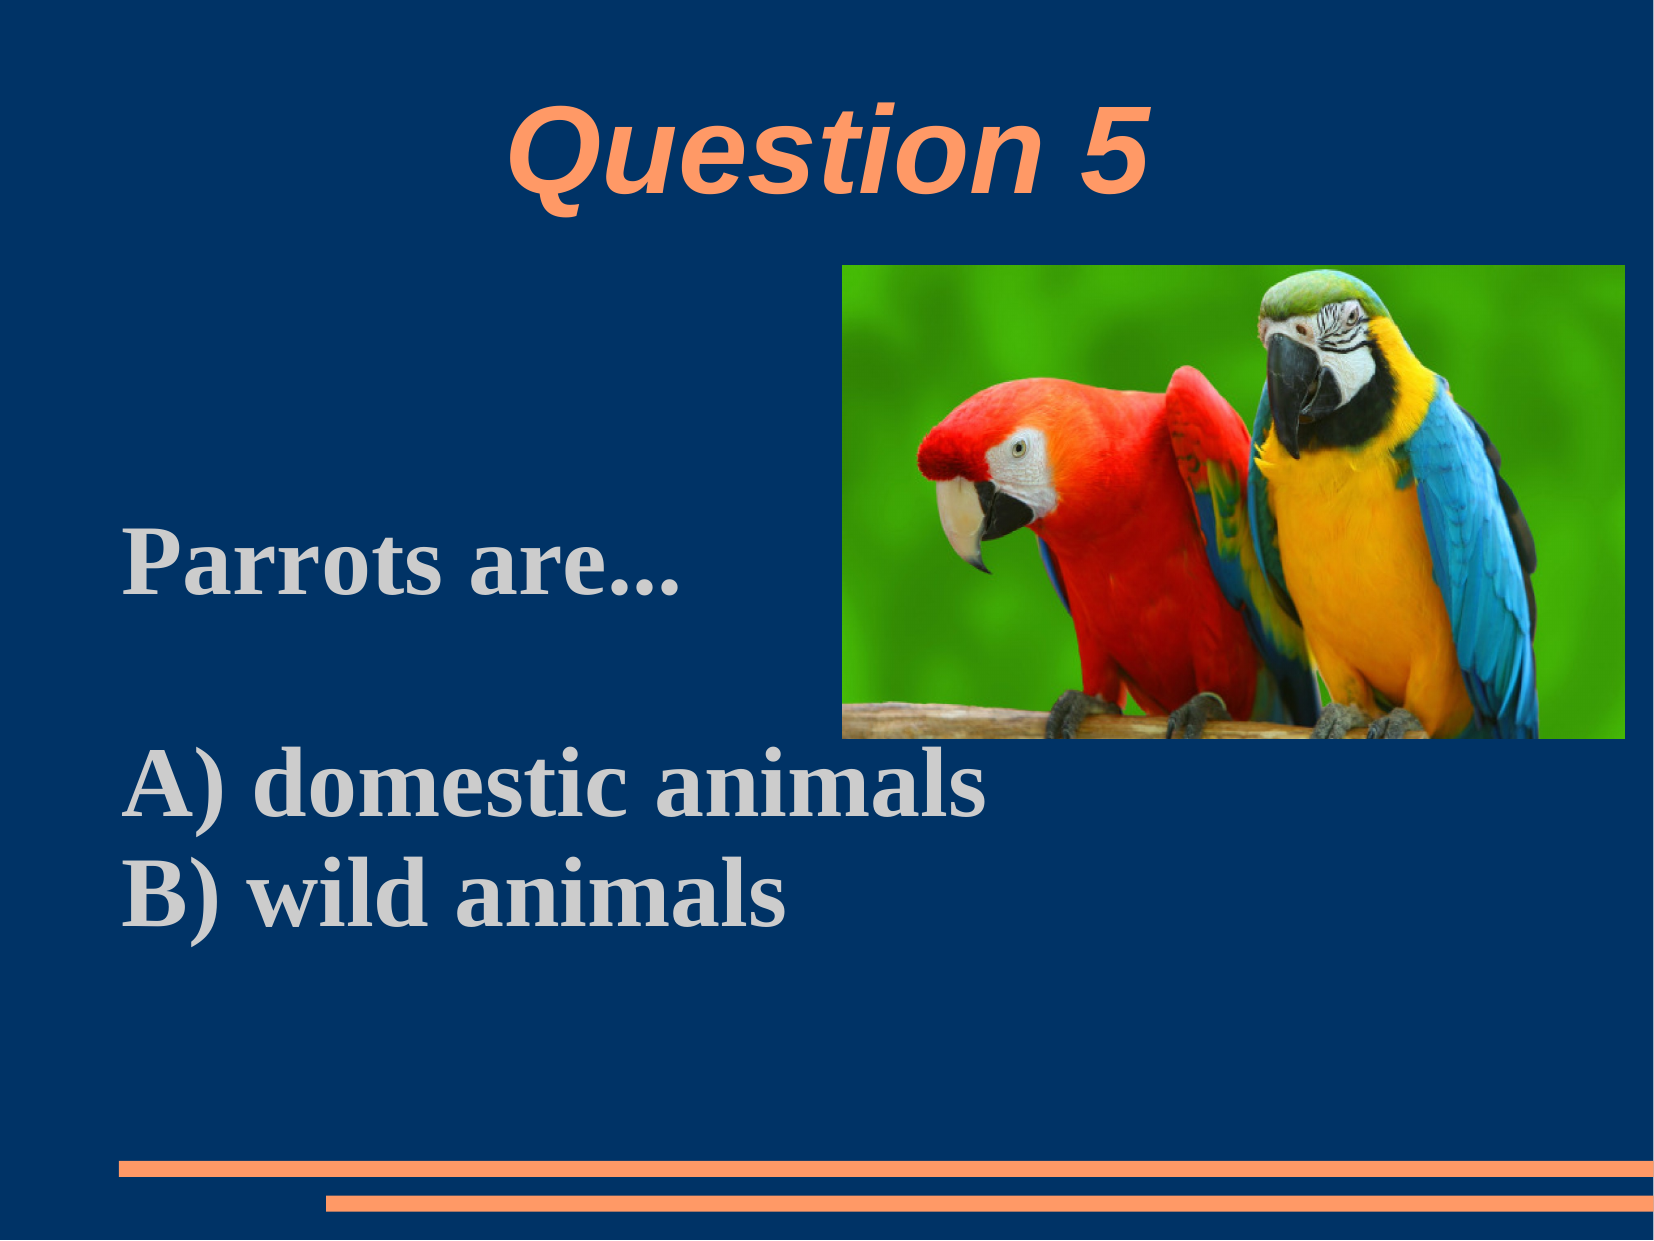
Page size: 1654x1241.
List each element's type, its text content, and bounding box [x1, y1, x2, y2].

picture [842, 265, 1625, 739]
title Question 5 [121, 46, 1534, 254]
subtitle Parrots are... A) domestic animals B) wild animals [121, 322, 1561, 1132]
